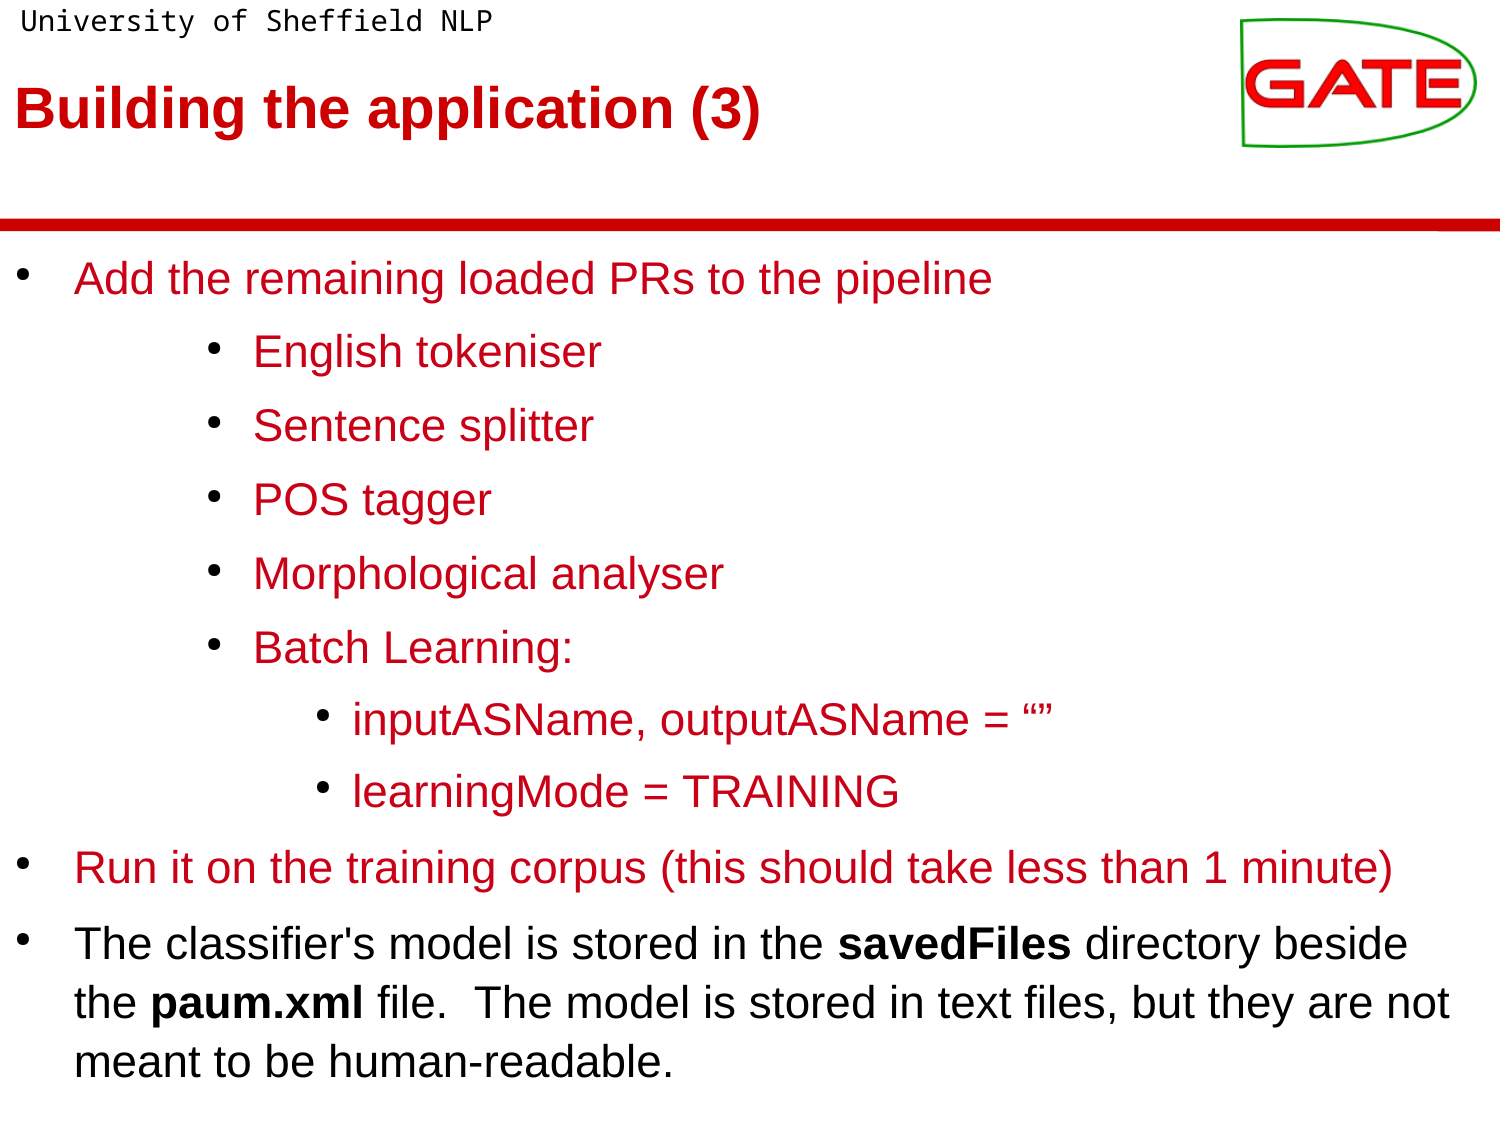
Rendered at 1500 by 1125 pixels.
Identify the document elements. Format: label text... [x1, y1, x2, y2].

picture [1240, 18, 1477, 148]
list Add the remaining loaded PRs to the pipeline English tokeniser Sentence splitter POS tagger Morphological analyser Batch Learning: inputASName, outputASName = “” learningMode = TRAINING Run it on the training corpus (this should take less than 1 minute) The classifier's model is stored in the savedFiles directory beside the paum.xml file. The model is stored in text files, but they are not meant to be human-readable. [0, 236, 1500, 1125]
title Building the application (3) [0, 4, 1239, 213]
